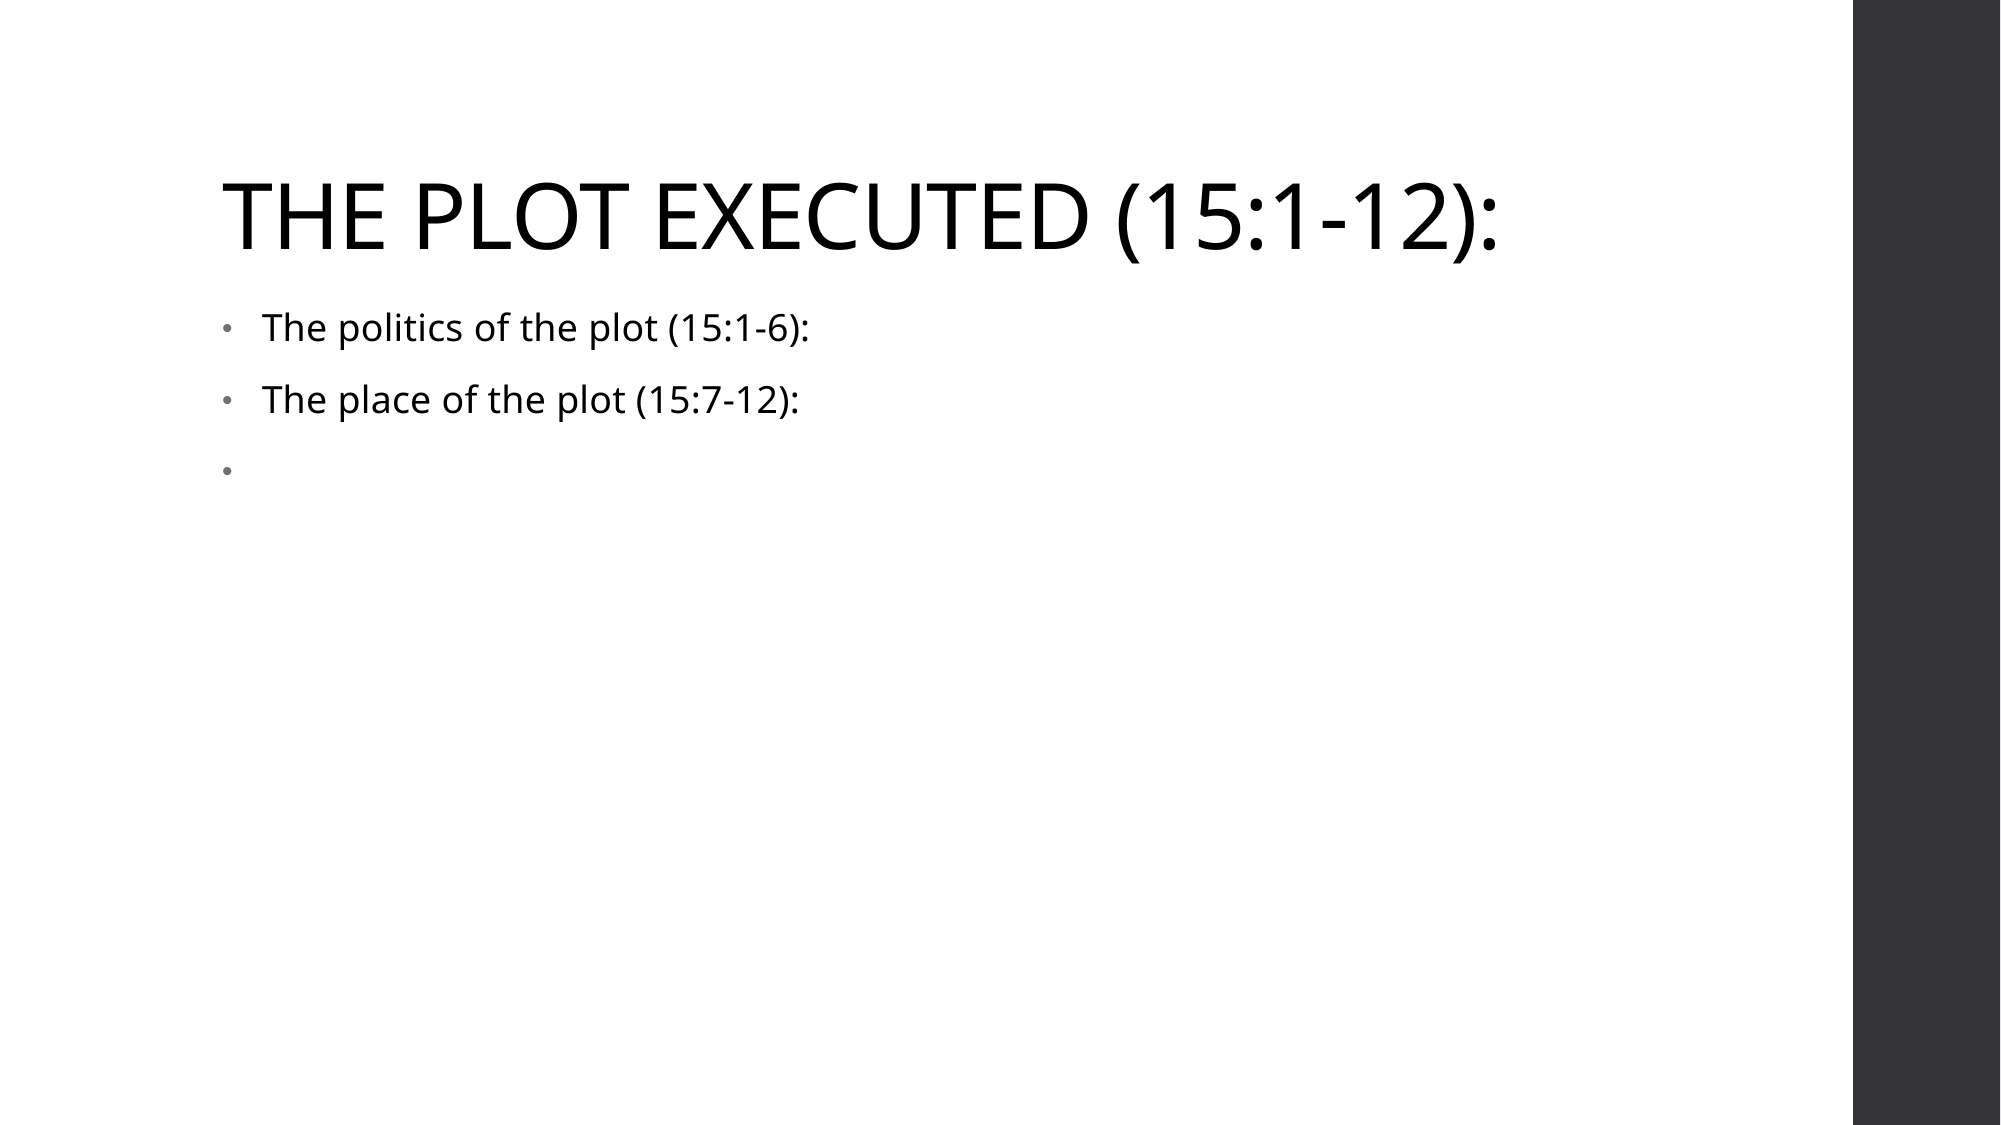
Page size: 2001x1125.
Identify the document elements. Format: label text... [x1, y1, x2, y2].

title THE PLOT EXECUTED (15:1-12): [206, 60, 1797, 278]
list The politics of the plot (15:1-6): The place of the plot (15:7-12): [206, 299, 1617, 1014]
